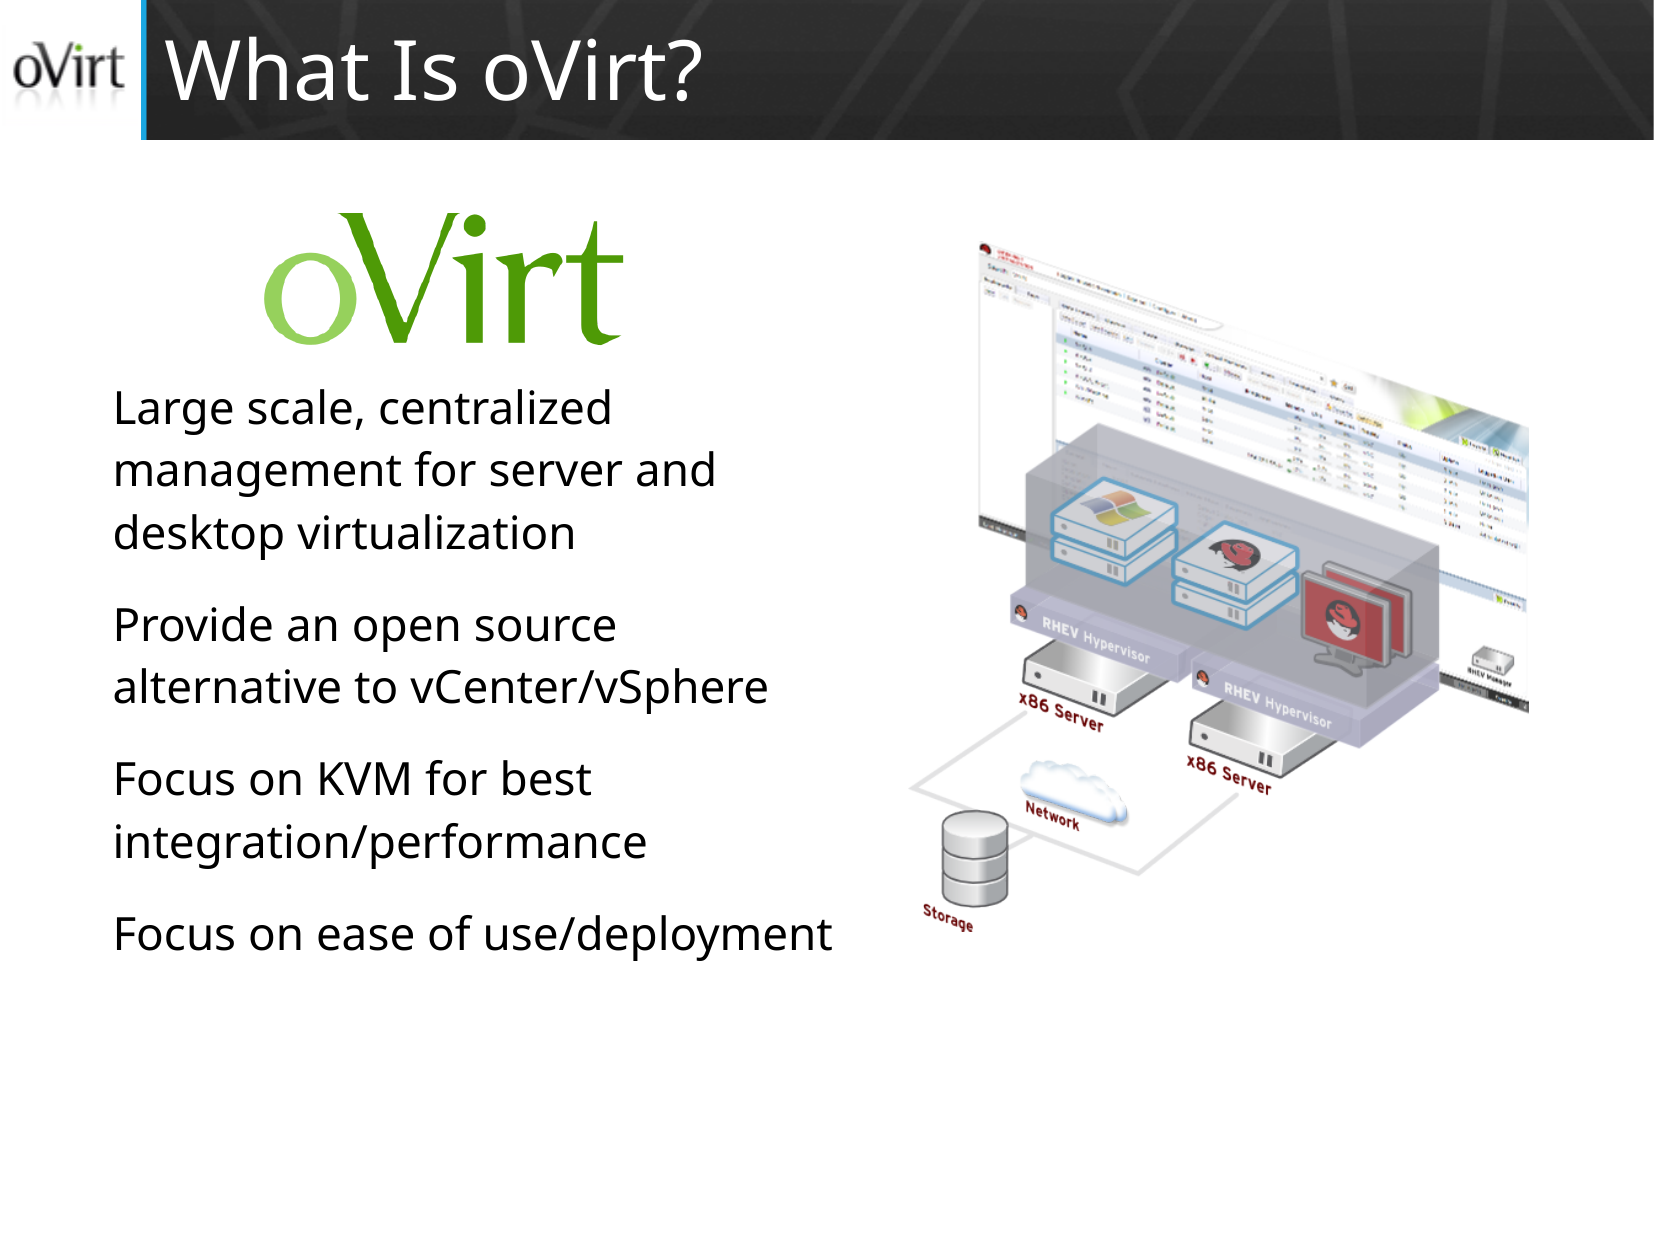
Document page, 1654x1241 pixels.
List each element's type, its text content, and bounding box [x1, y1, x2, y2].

list Large scale, centralized management for server and desktop virtualization Provide an open source alternative to vCenter/vSphere Focus on KVM for best integration/performance Focus on ease of use/deployment [112, 375, 839, 1169]
picture [908, 241, 1529, 932]
picture [240, 179, 653, 368]
title What Is oVirt? [164, 18, 1653, 119]
picture [0, 0, 1654, 140]
